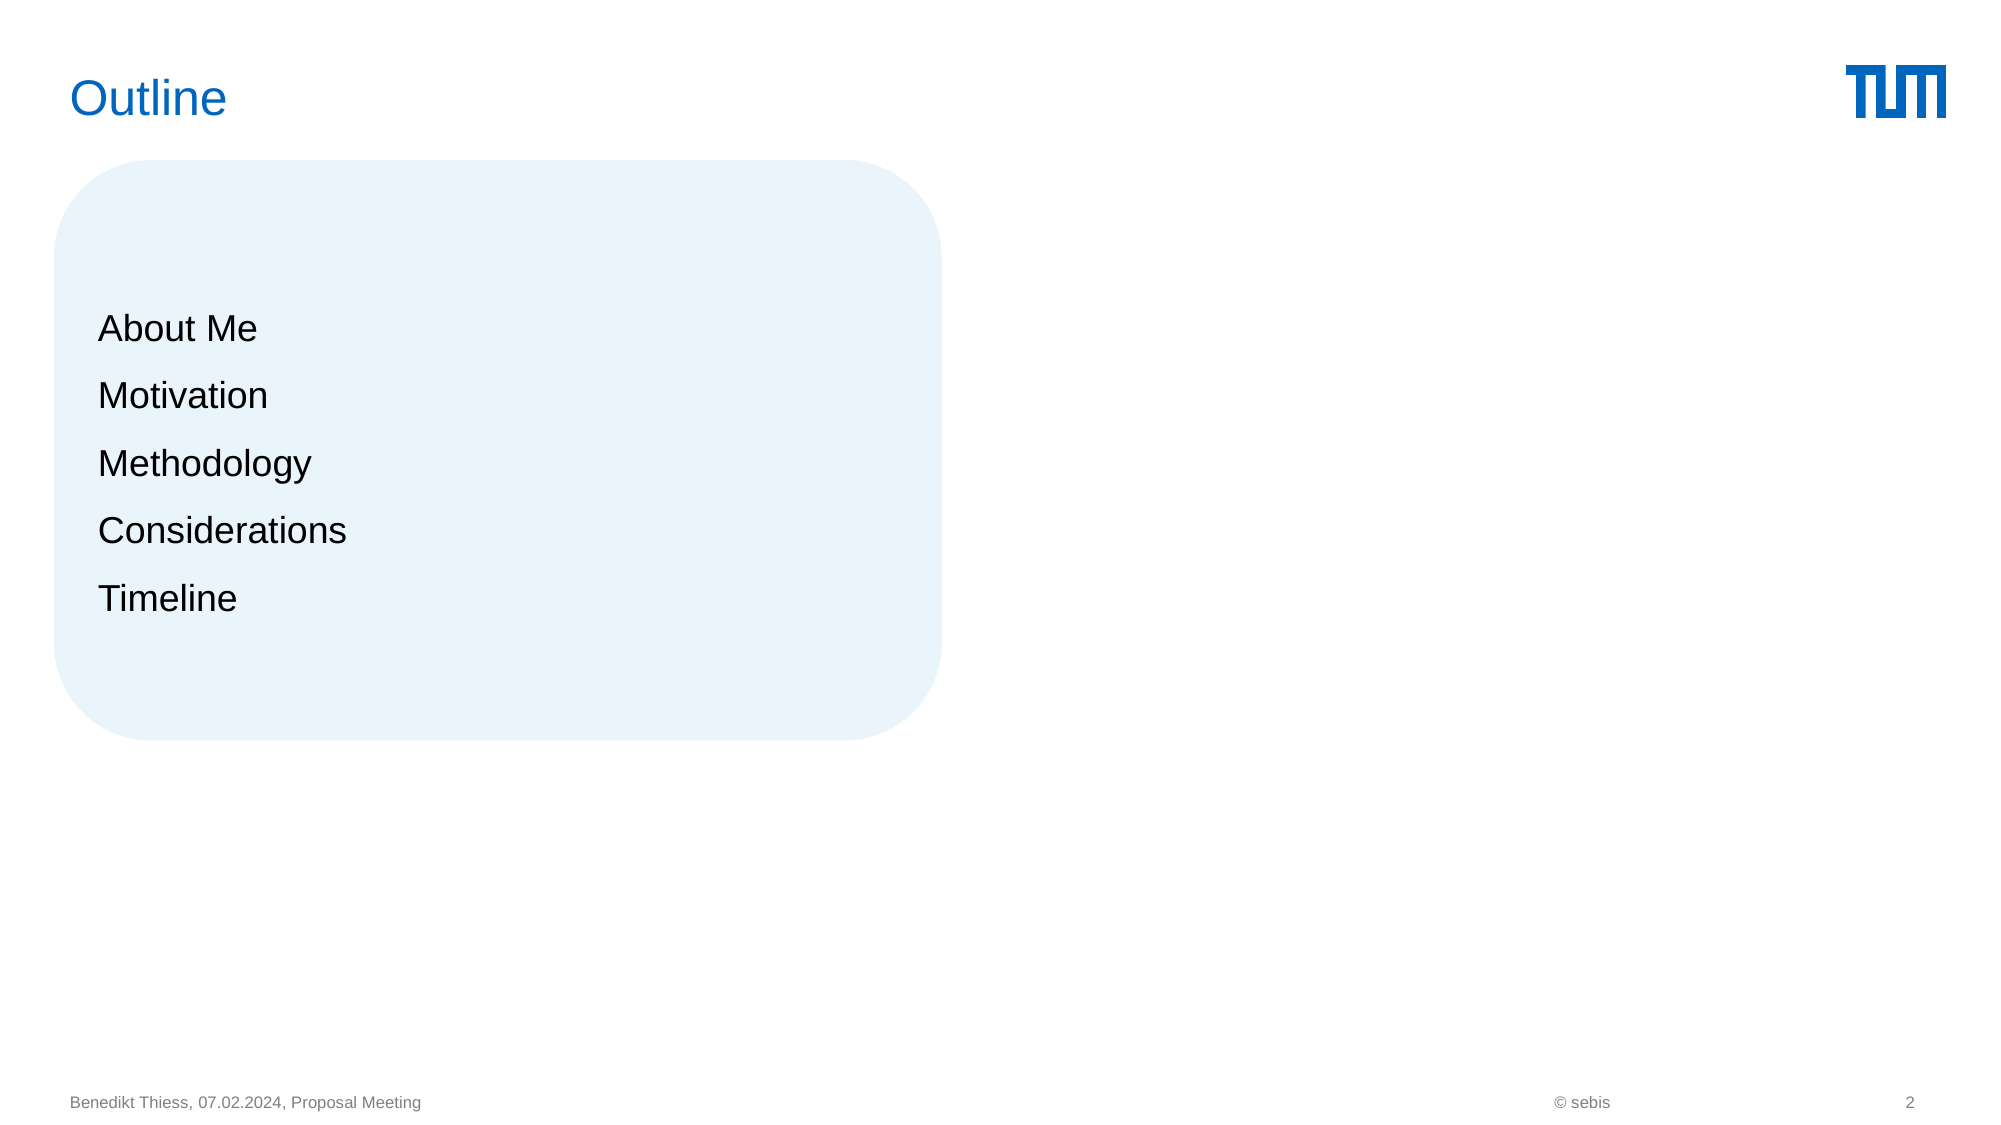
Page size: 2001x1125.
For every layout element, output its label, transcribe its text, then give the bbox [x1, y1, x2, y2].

text_box Benedikt Thiess, 07.02.2024, Proposal Meeting [54, 1077, 1000, 1125]
text_box About Me Motivation Methodology Considerations Timeline [54, 160, 941, 740]
text_box © sebis [1539, 1077, 1890, 1125]
title Outline [54, 7, 1792, 126]
text_box [1890, 1077, 1946, 1125]
